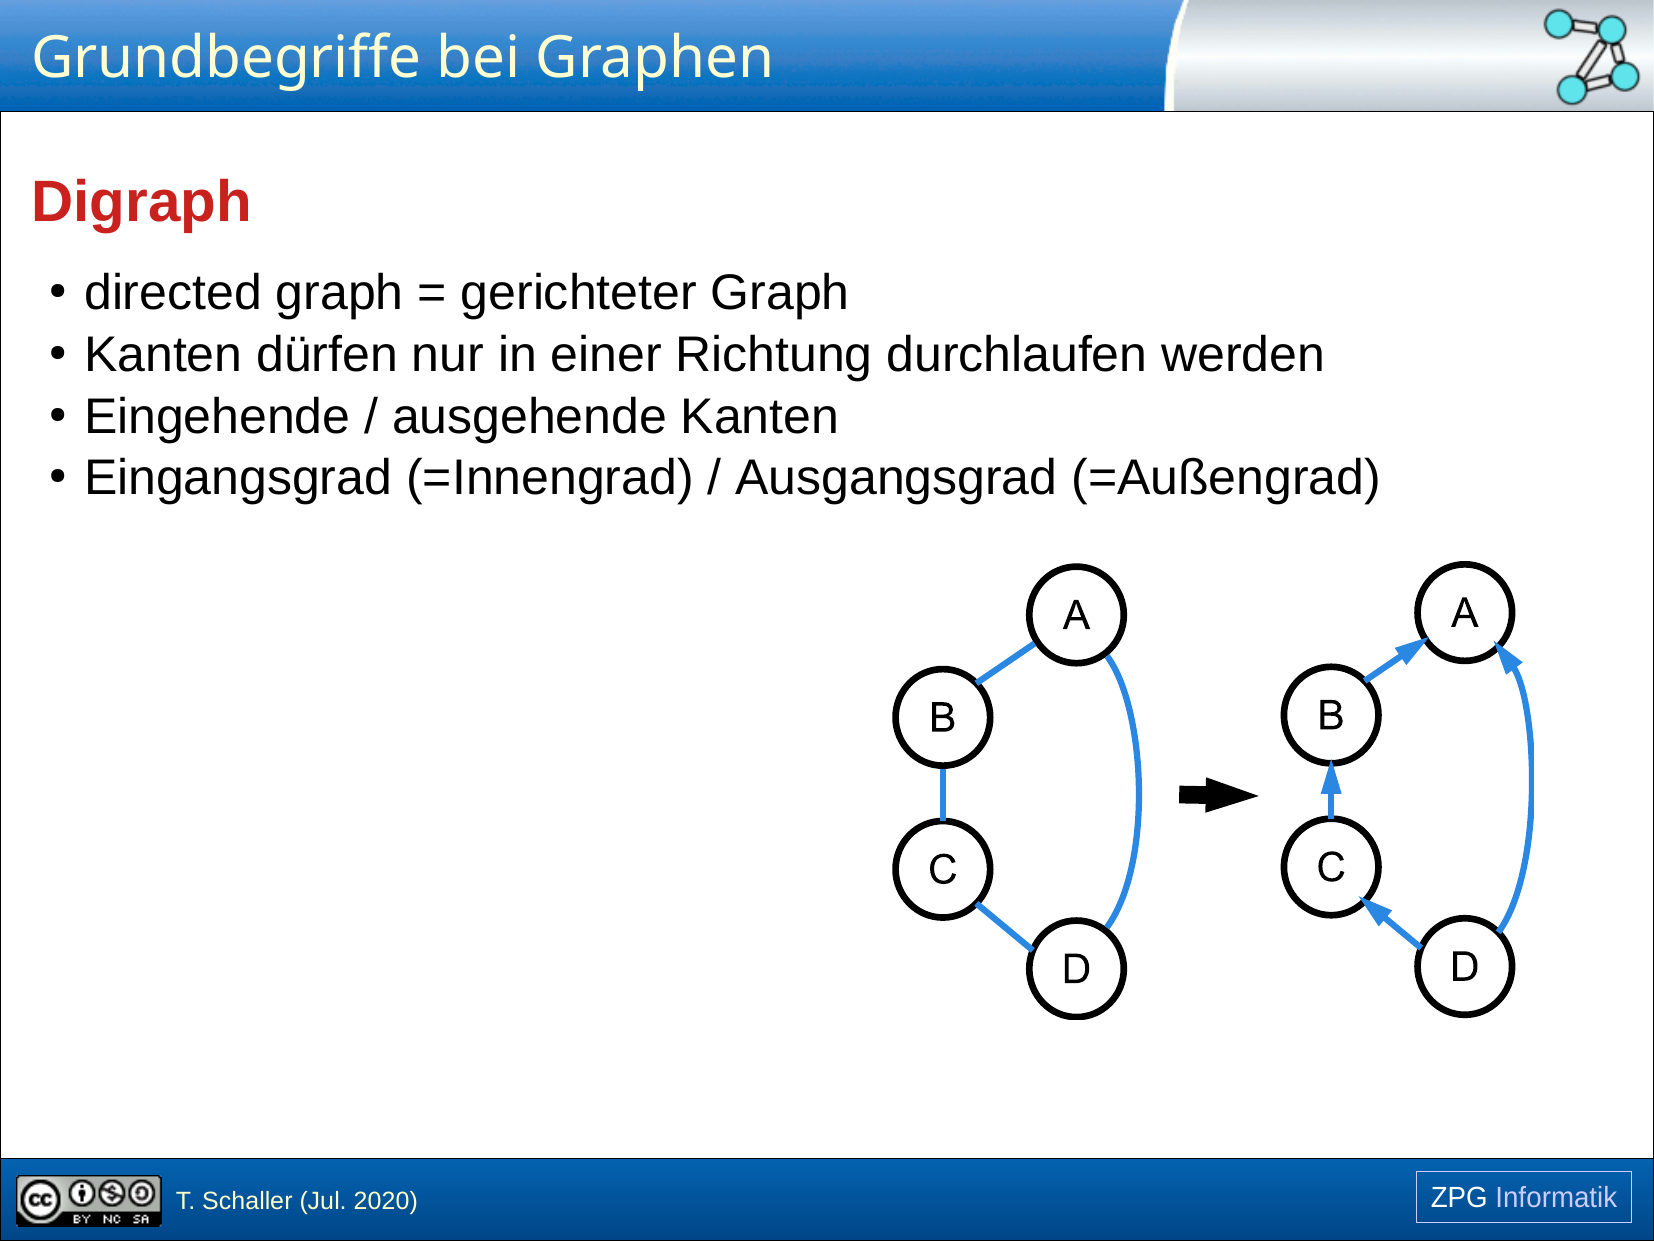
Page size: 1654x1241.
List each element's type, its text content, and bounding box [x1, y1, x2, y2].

text_box Digraph [31, 168, 900, 235]
title Grundbegriffe bei Graphen [31, 16, 1151, 94]
picture [892, 561, 1534, 1020]
text_box directed graph = gerichteter Graph Kanten dürfen nur in einer Richtung durchlaufen werden Eingehende / ausgehende Kanten Eingangsgrad (=Innengrad) / Ausgangsgrad (=Außengrad) [48, 264, 1424, 629]
picture [16, 1175, 162, 1227]
picture [0, 0, 1654, 111]
